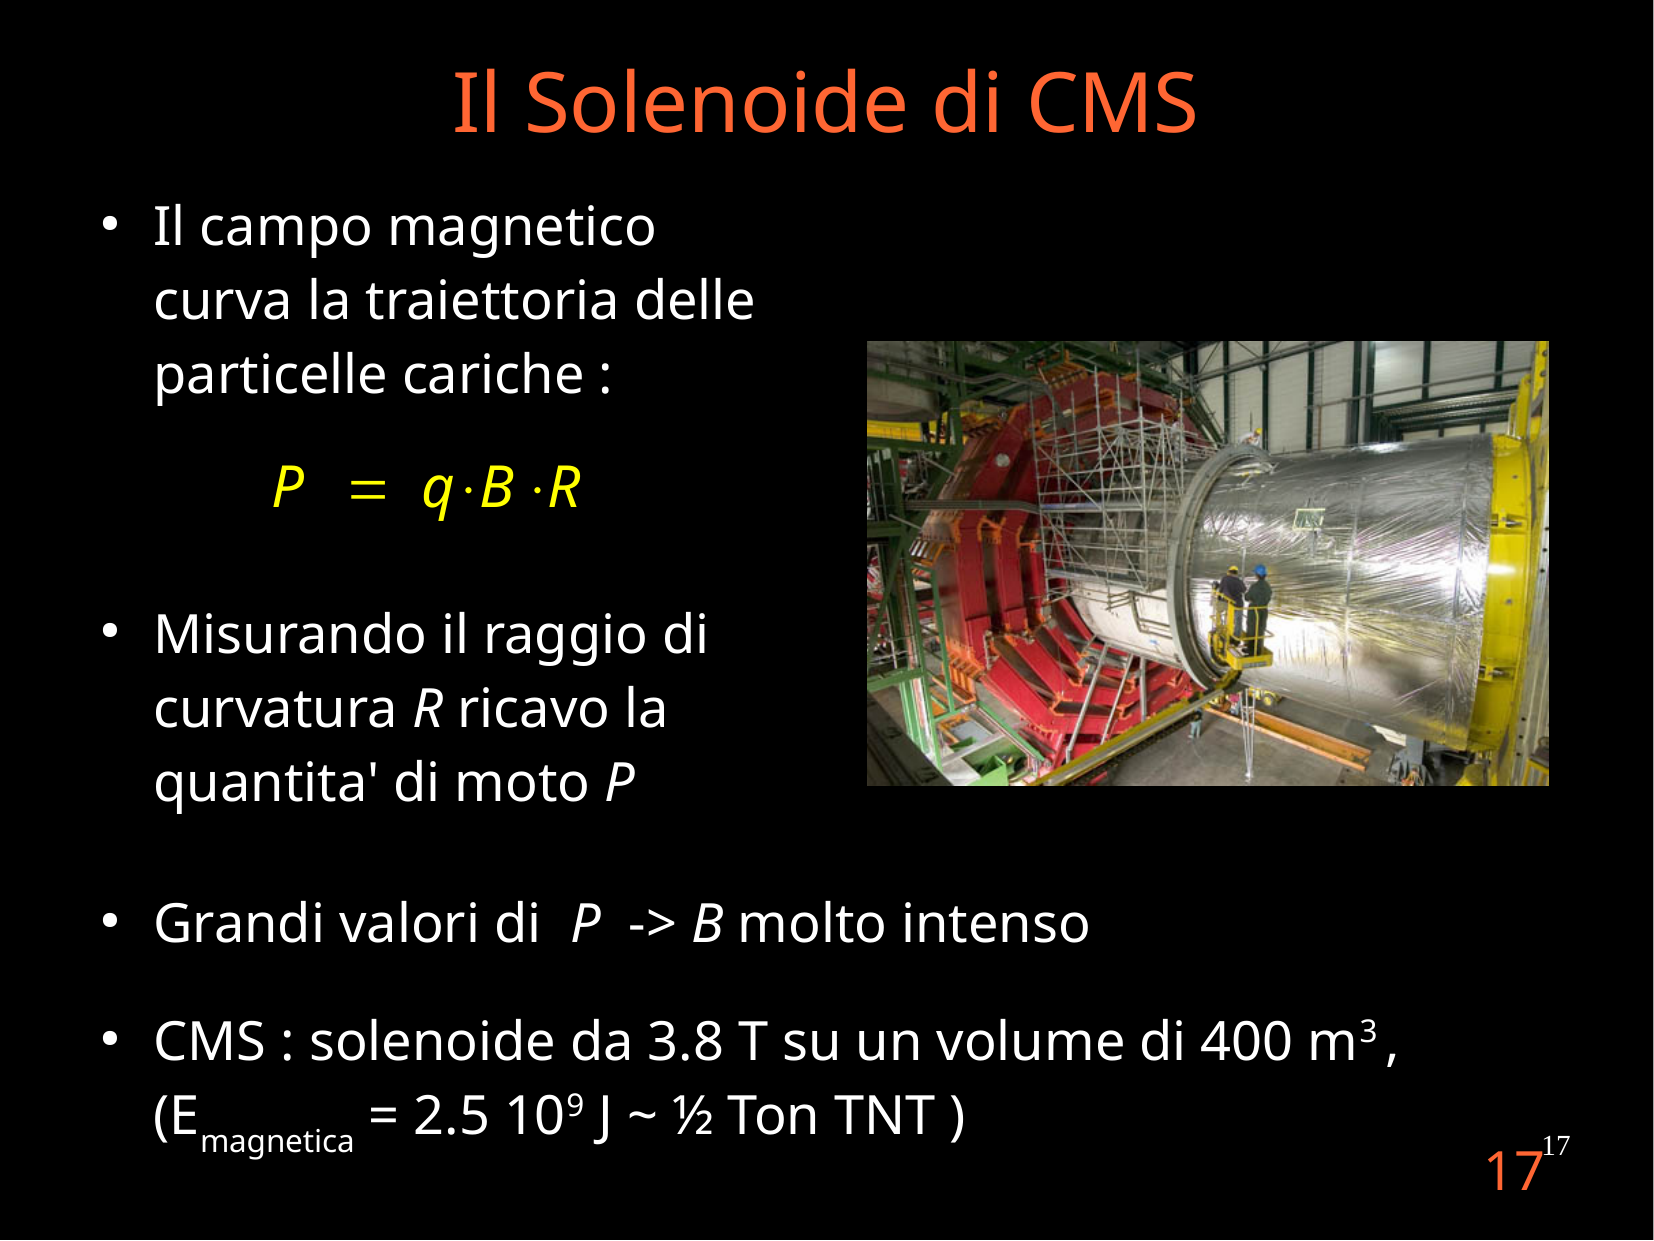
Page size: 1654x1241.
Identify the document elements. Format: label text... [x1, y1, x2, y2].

picture [867, 341, 1549, 786]
list Misurando il raggio di curvatura R ricavo la quantita' di moto P [82, 595, 809, 786]
chart [264, 452, 595, 521]
list Grandi valori di P -> B molto intenso [82, 884, 1613, 976]
title Il Solenoide di CMS [82, 47, 1571, 153]
list CMS : solenoide da 3.8 T su un volume di 400 m3 , (Emagnetica = 2.5 109 J ~ ½ Ton TNT ) [82, 1002, 1613, 1143]
list Il campo magnetico curva la traiettoria delle particelle cariche : [82, 187, 809, 379]
